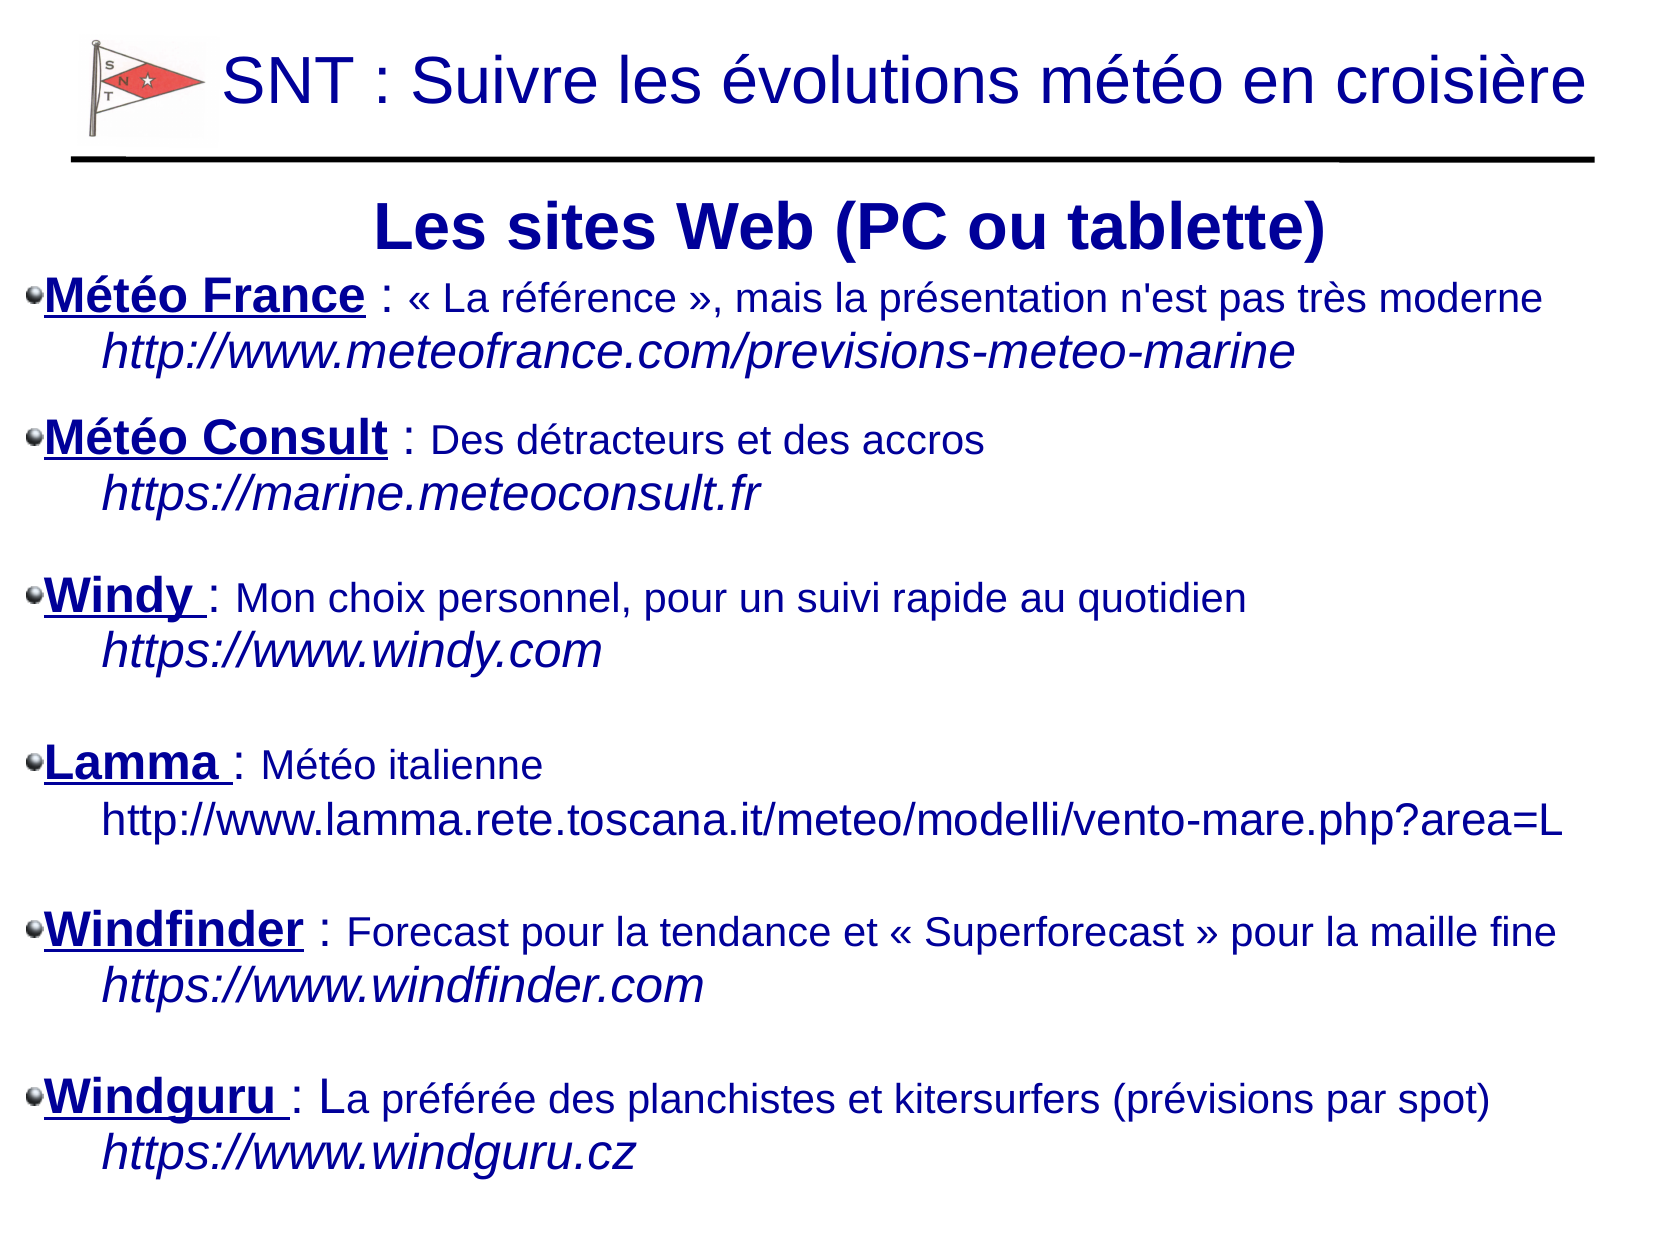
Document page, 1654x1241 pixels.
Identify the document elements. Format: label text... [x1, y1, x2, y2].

text_box SNT : Suivre les évolutions météo en croisière [206, 35, 1604, 126]
text_box Météo France : « La référence », mais la présentation n'est pas très moderne http://www.meteofrance.com/previsions-meteo-marine Météo Consult : Des détracteurs et des accros https://marine.meteoconsult.fr Windy : Mon choix personnel, pour un suivi rapide au quotidien https://www.windy.com Lamma : Météo italienne http://www.lamma.rete.toscana.it/meteo/modelli/vento-mare.php?area=L Windfinder : Forecast pour la tendance et « Superforecast » pour la maille fine https://www.windfinder.com Windguru : La préférée des planchistes et kitersurfers (prévisions par spot) https://www.windguru.cz [11, 259, 1654, 1199]
text_box Les sites Web (PC ou tablette) [94, 182, 1607, 259]
